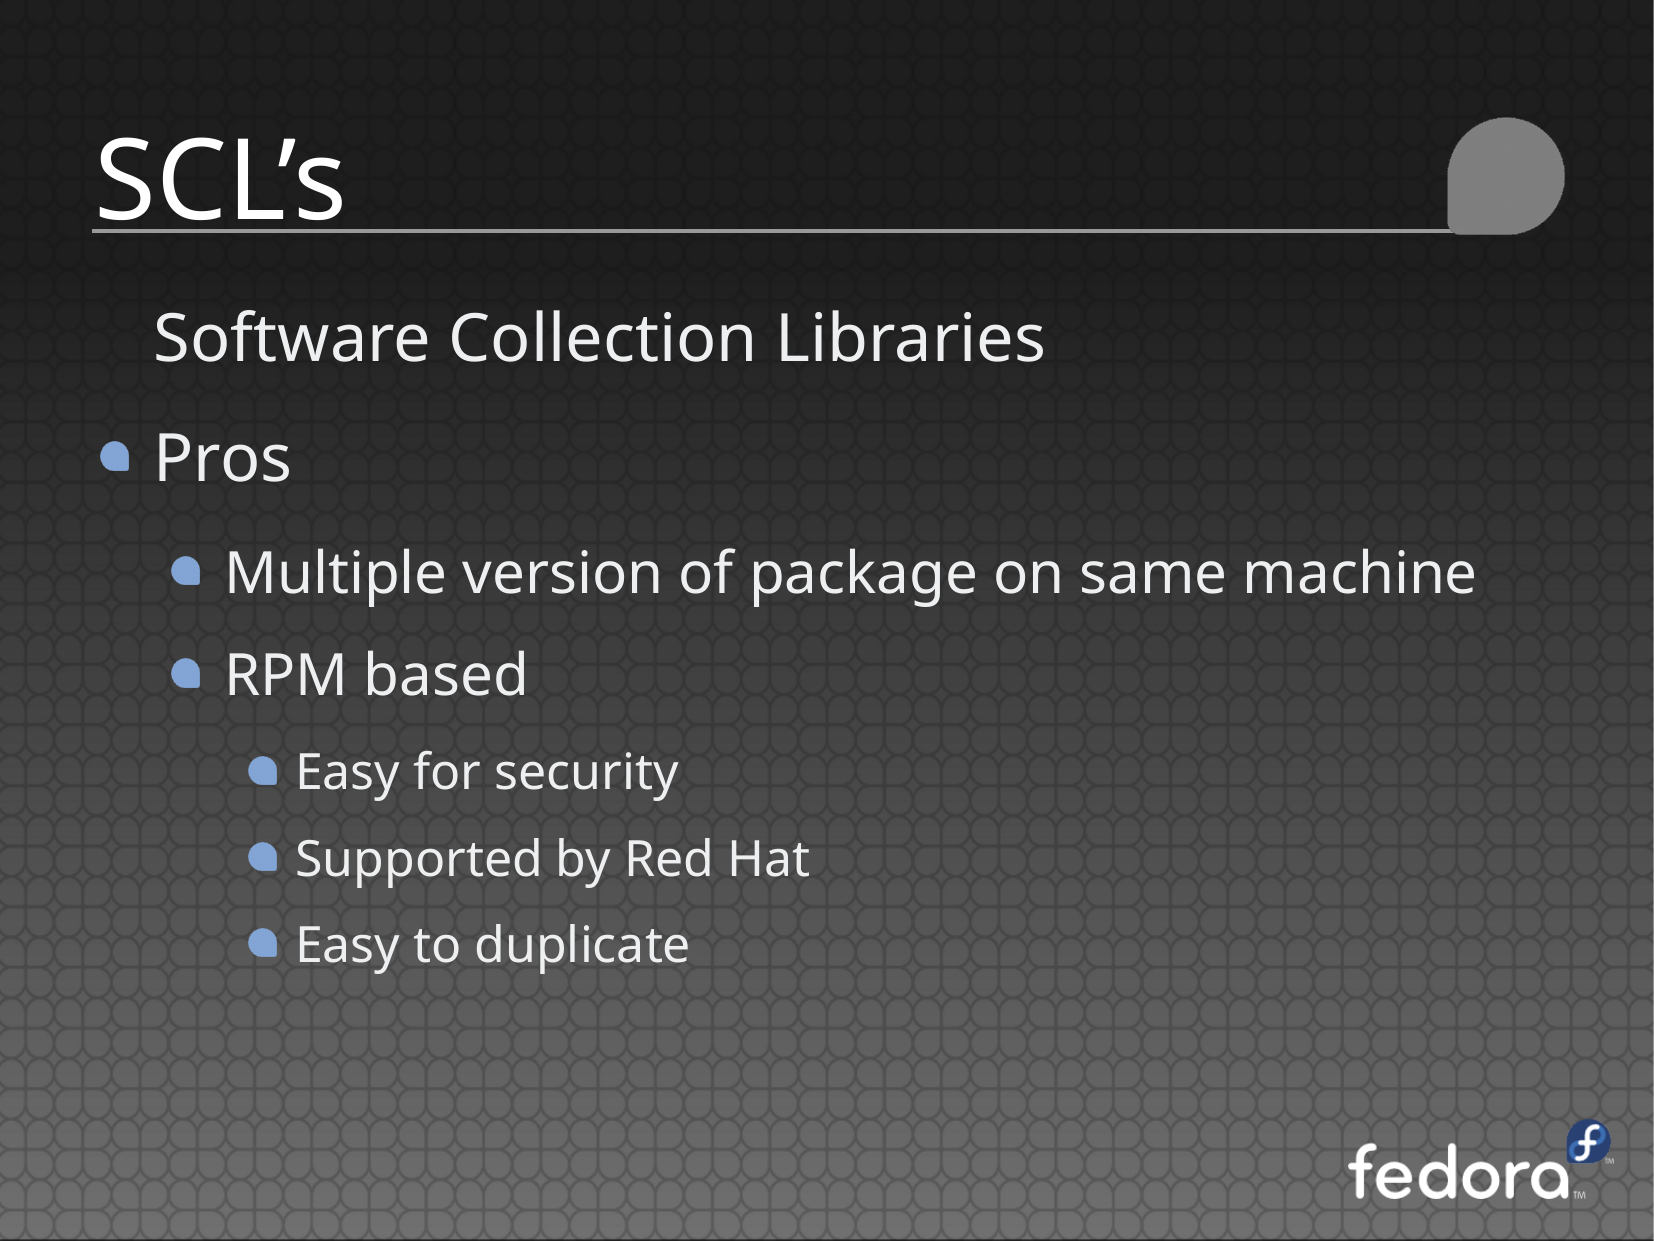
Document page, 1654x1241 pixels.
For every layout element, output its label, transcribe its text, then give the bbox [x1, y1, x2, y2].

list Software Collection Libraries Pros Multiple version of package on same machine RPM based Easy for security Supported by Red Hat Easy to duplicate [82, 290, 1571, 1094]
title SCL’s [94, 100, 1426, 251]
picture [0, 0, 1654, 1241]
